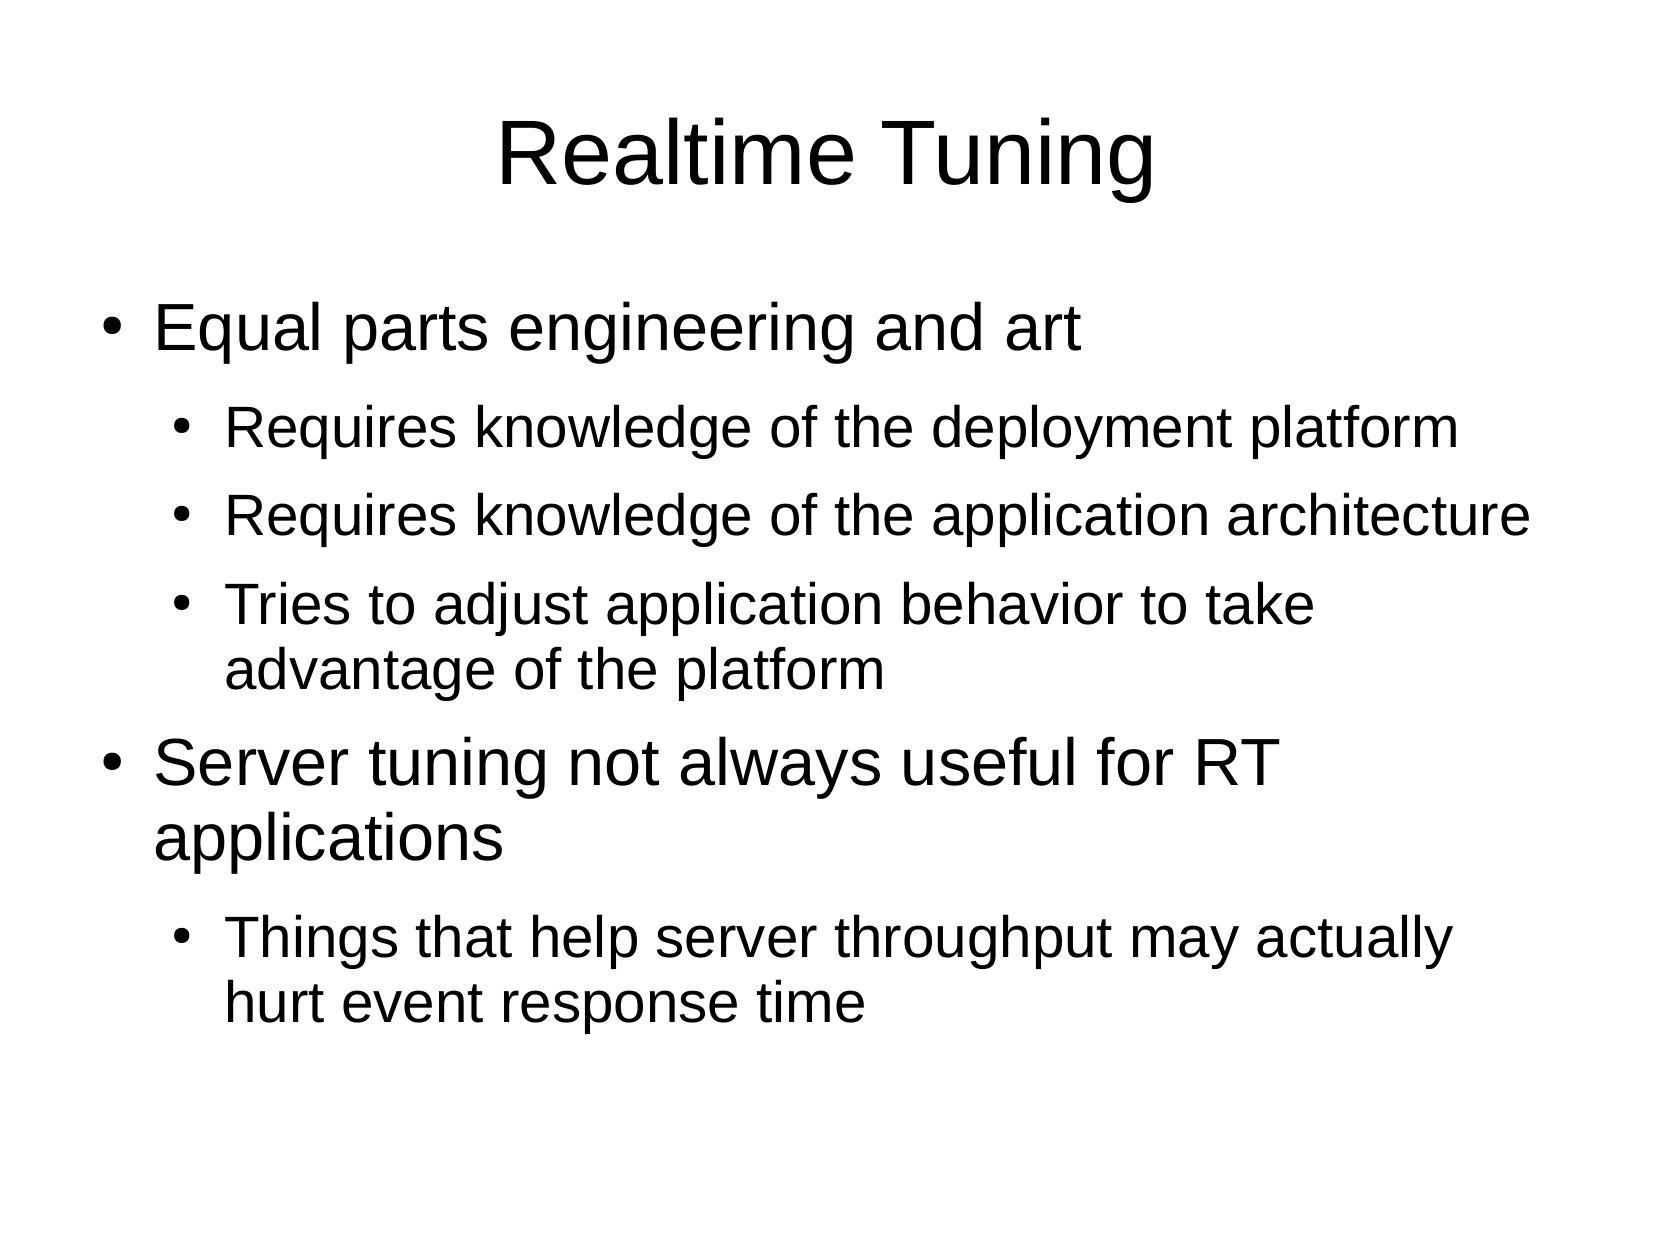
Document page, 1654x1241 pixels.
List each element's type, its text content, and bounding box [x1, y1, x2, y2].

list Equal parts engineering and art Requires knowledge of the deployment platform Requires knowledge of the application architecture Tries to adjust application behavior to take advantage of the platform Server tuning not always useful for RT applications Things that help server throughput may actually hurt event response time [82, 290, 1571, 1094]
title Realtime Tuning [82, 56, 1571, 250]
